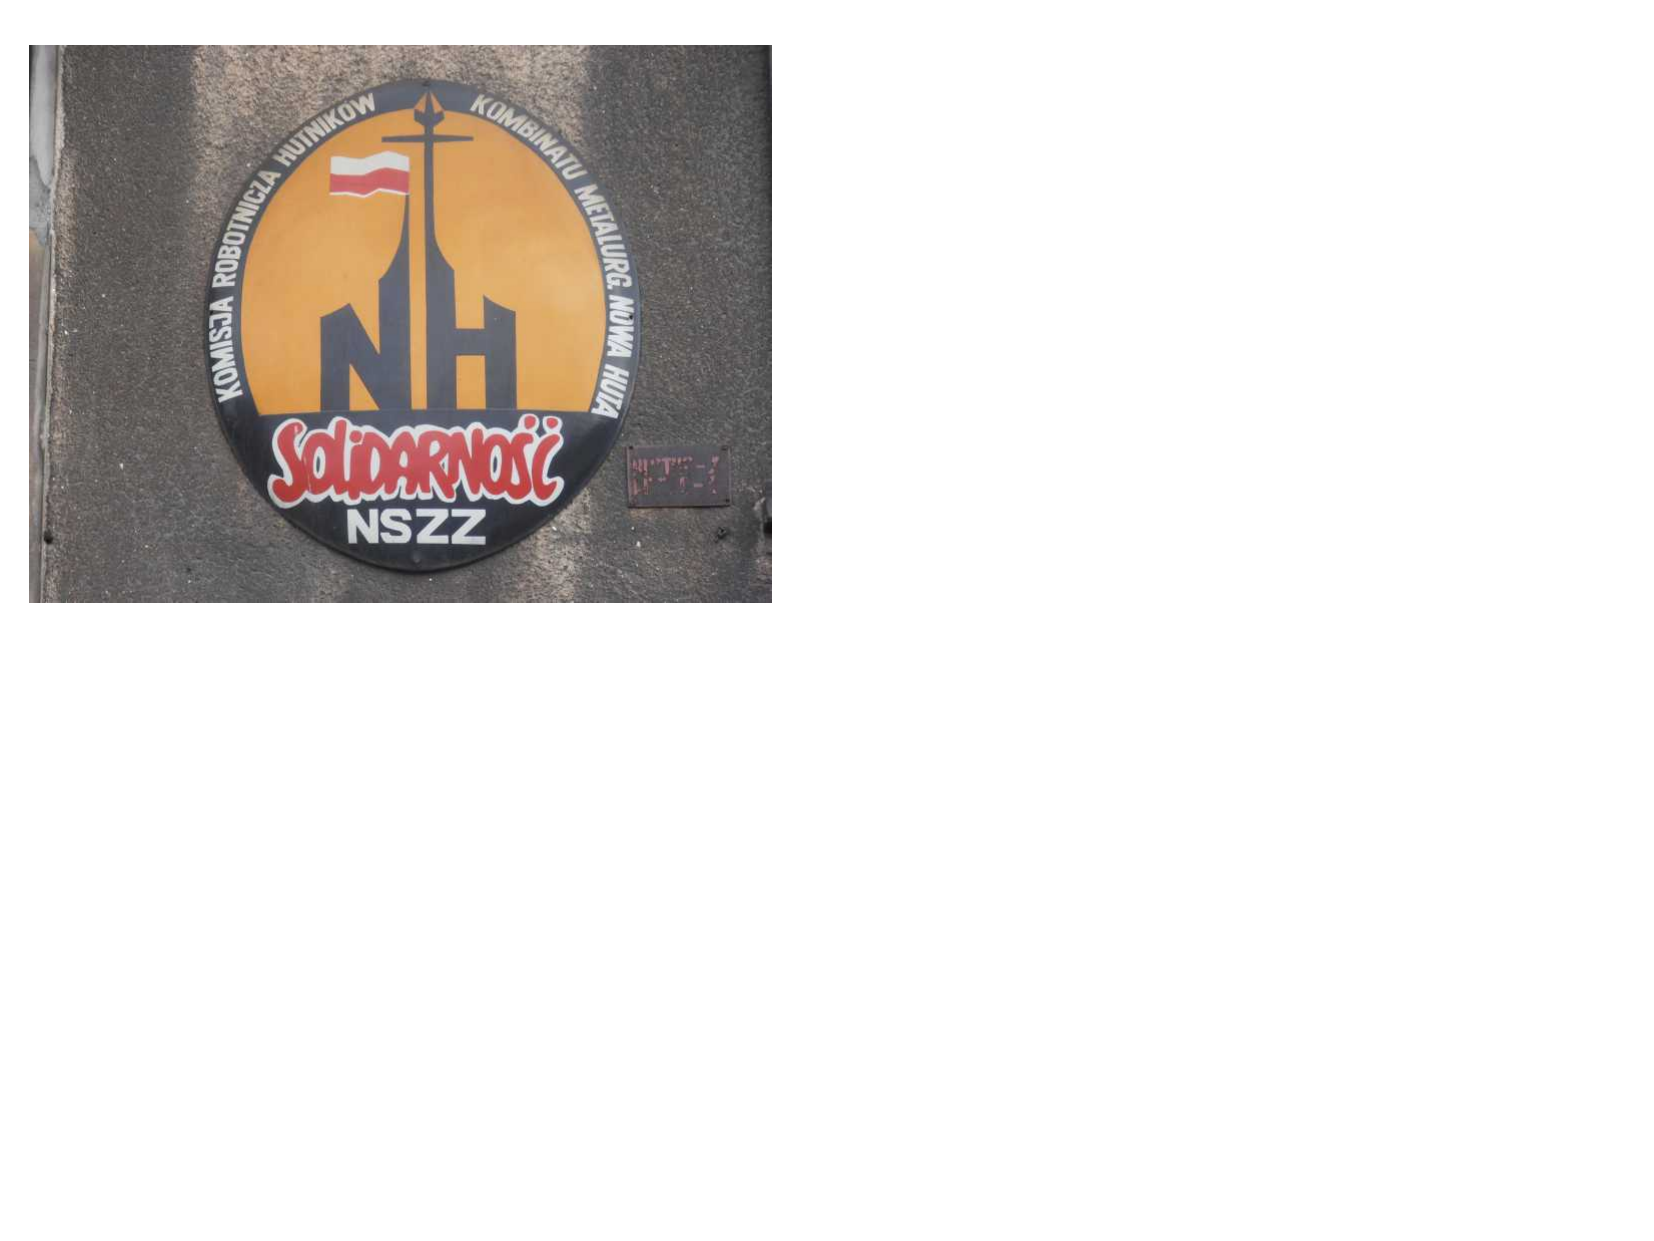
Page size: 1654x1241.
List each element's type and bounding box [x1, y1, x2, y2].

picture [29, 45, 772, 603]
